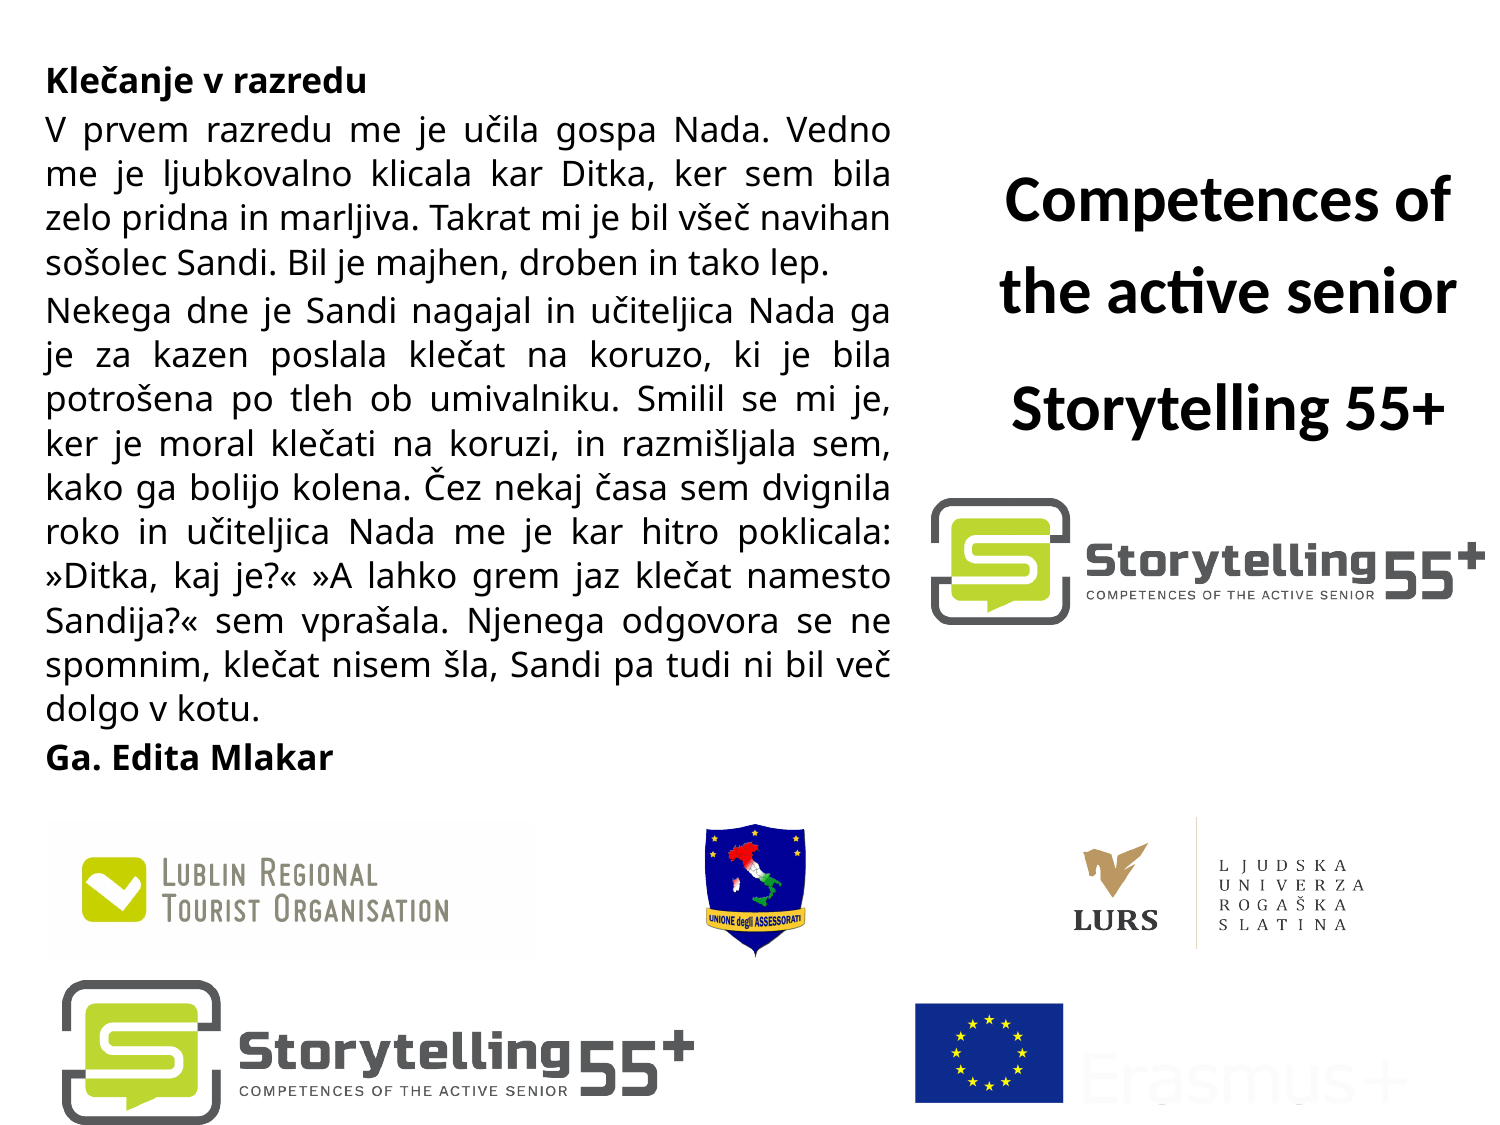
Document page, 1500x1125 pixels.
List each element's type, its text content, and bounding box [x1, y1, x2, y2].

picture [931, 498, 1485, 625]
picture [685, 816, 831, 964]
picture [46, 821, 535, 958]
list Klečanje v razredu V prvem razredu me je učila gospa Nada. Vedno me je ljubkovalno klicala kar Ditka, ker sem bila zelo pridna in marljiva. Takrat mi je bil všeč navihan sošolec Sandi. Bil je majhen, droben in tako lep. Nekega dne je Sandi nagajal in učiteljica Nada ga je za kazen poslala klečat na koruzo, ki je bila potrošena po tleh ob umivalniku. Smilil se mi je, ker je moral klečati na koruzi, in razmišljala sem, kako ga bolijo kolena. Čez nekaj časa sem dvignila roko in učiteljica Nada me je kar hitro poklicala: »Ditka, kaj je?« »A lahko grem jaz klečat namesto Sandija?« sem vprašala. Njenega odgovora se ne spomnim, klečat nisem šla, Sandi pa tudi ni bil več dolgo v kotu. Ga. Edita Mlakar [30, 49, 908, 788]
picture [886, 975, 1435, 1125]
text_box [0, 804, 1500, 975]
picture [62, 980, 694, 1125]
text_box Competences of the active senior Storytelling 55+ [947, 135, 1500, 451]
picture [1074, 817, 1364, 949]
